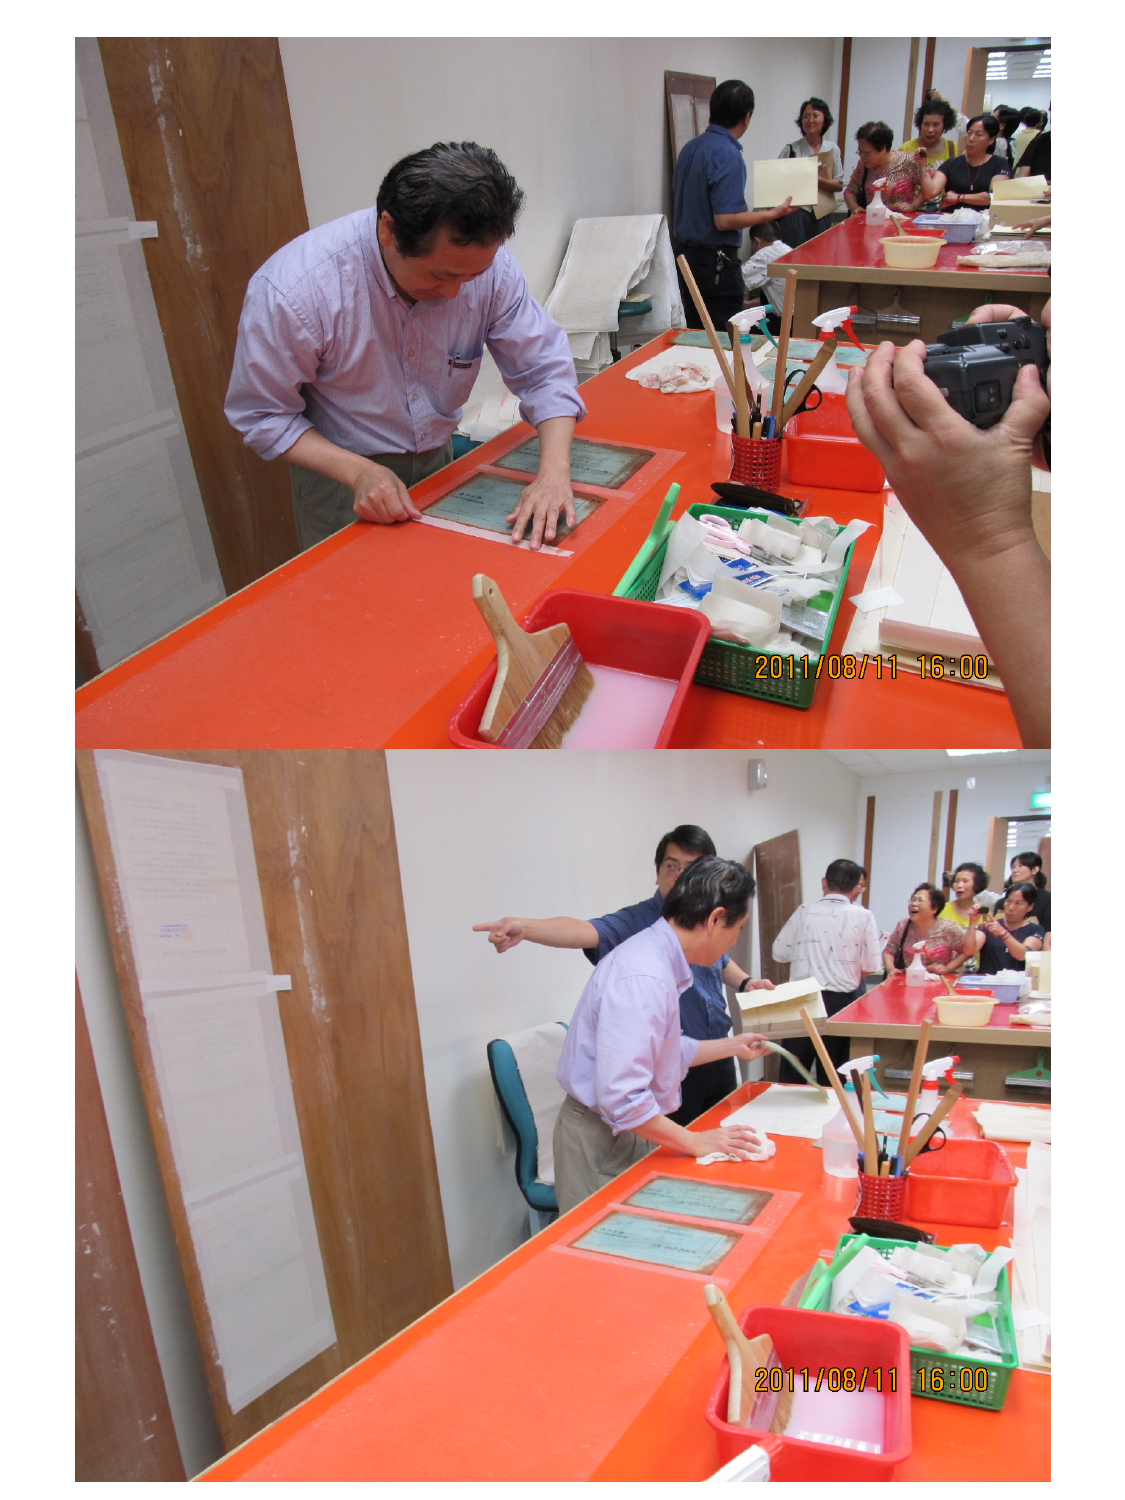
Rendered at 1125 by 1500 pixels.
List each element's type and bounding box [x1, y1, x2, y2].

picture [75, 37, 1051, 1482]
